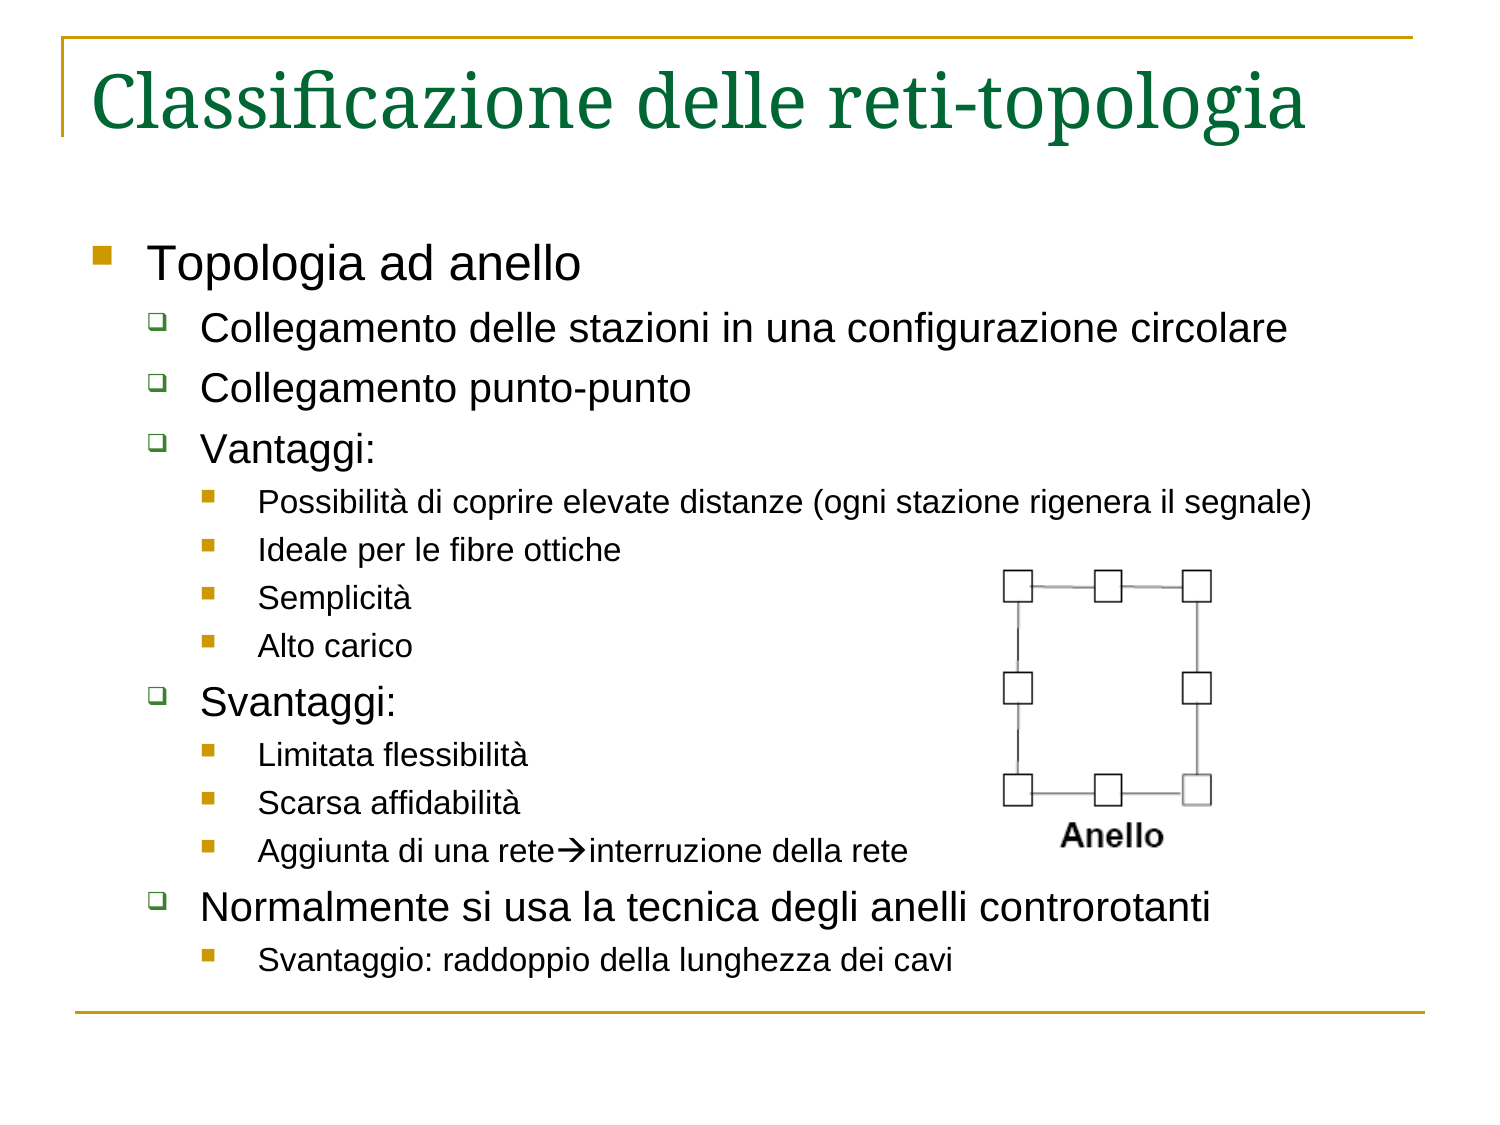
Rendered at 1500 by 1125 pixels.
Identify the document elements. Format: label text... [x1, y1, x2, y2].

title Classificazione delle reti-topologia [75, 45, 1426, 222]
picture [972, 559, 1245, 868]
list Topologia ad anello Collegamento delle stazioni in una configurazione circolare Collegamento punto-punto Vantaggi: Possibilità di coprire elevate distanze (ogni stazione rigenera il segnale) Ideale per le fibre ottiche Semplicità Alto carico Svantaggi: Limitata flessibilità Scarsa affidabilità Aggiunta di una reteinterruzione della rete Normalmente si usa la tecnica degli anelli controrotanti Svantaggio: raddoppio della lunghezza dei cavi [75, 222, 1426, 1034]
